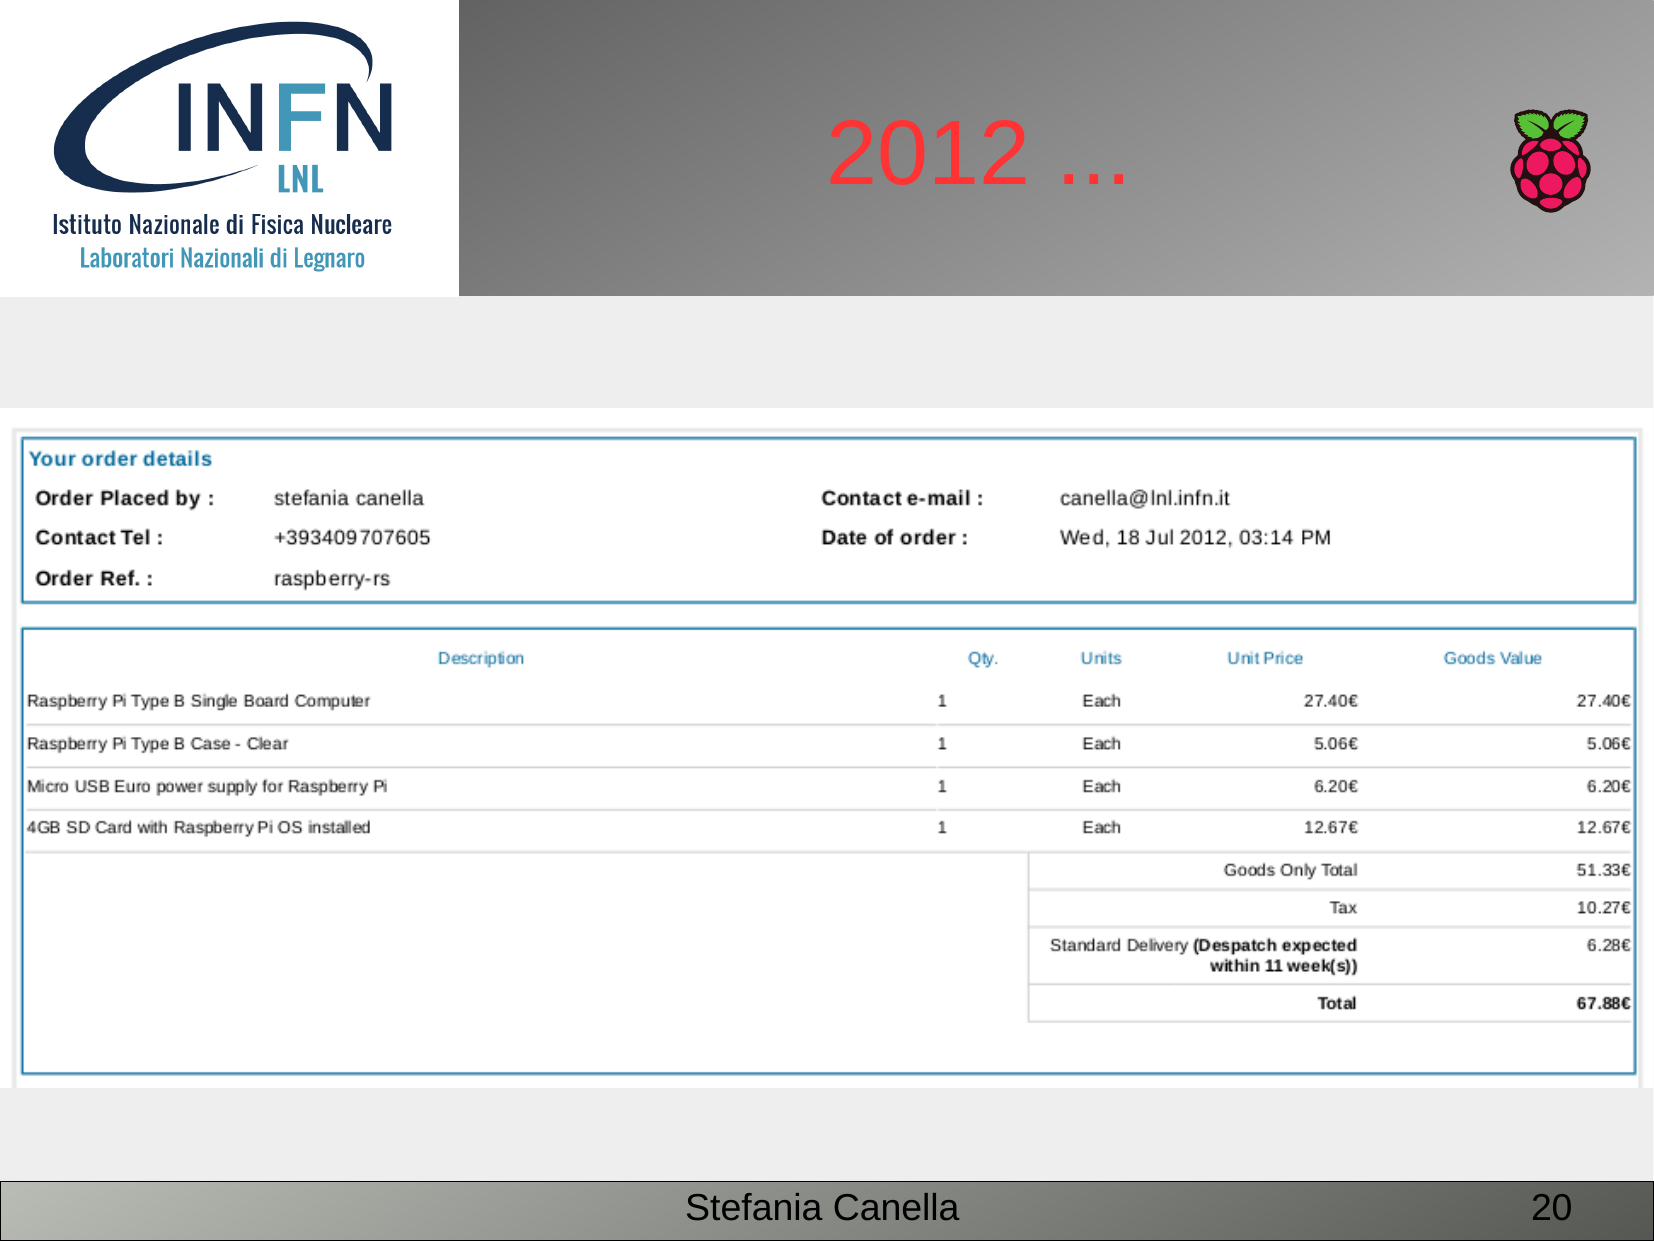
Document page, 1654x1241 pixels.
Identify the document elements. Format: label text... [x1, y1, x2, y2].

title 2012 ... [459, 49, 1571, 257]
text_box 34 [1516, 1178, 1654, 1241]
text_box [984, 1181, 1516, 1241]
picture [0, 408, 1654, 1088]
text_box [459, 0, 1654, 296]
picture [0, 0, 459, 297]
text_box Stefania Canella [670, 1178, 984, 1241]
text_box [0, 1181, 670, 1241]
